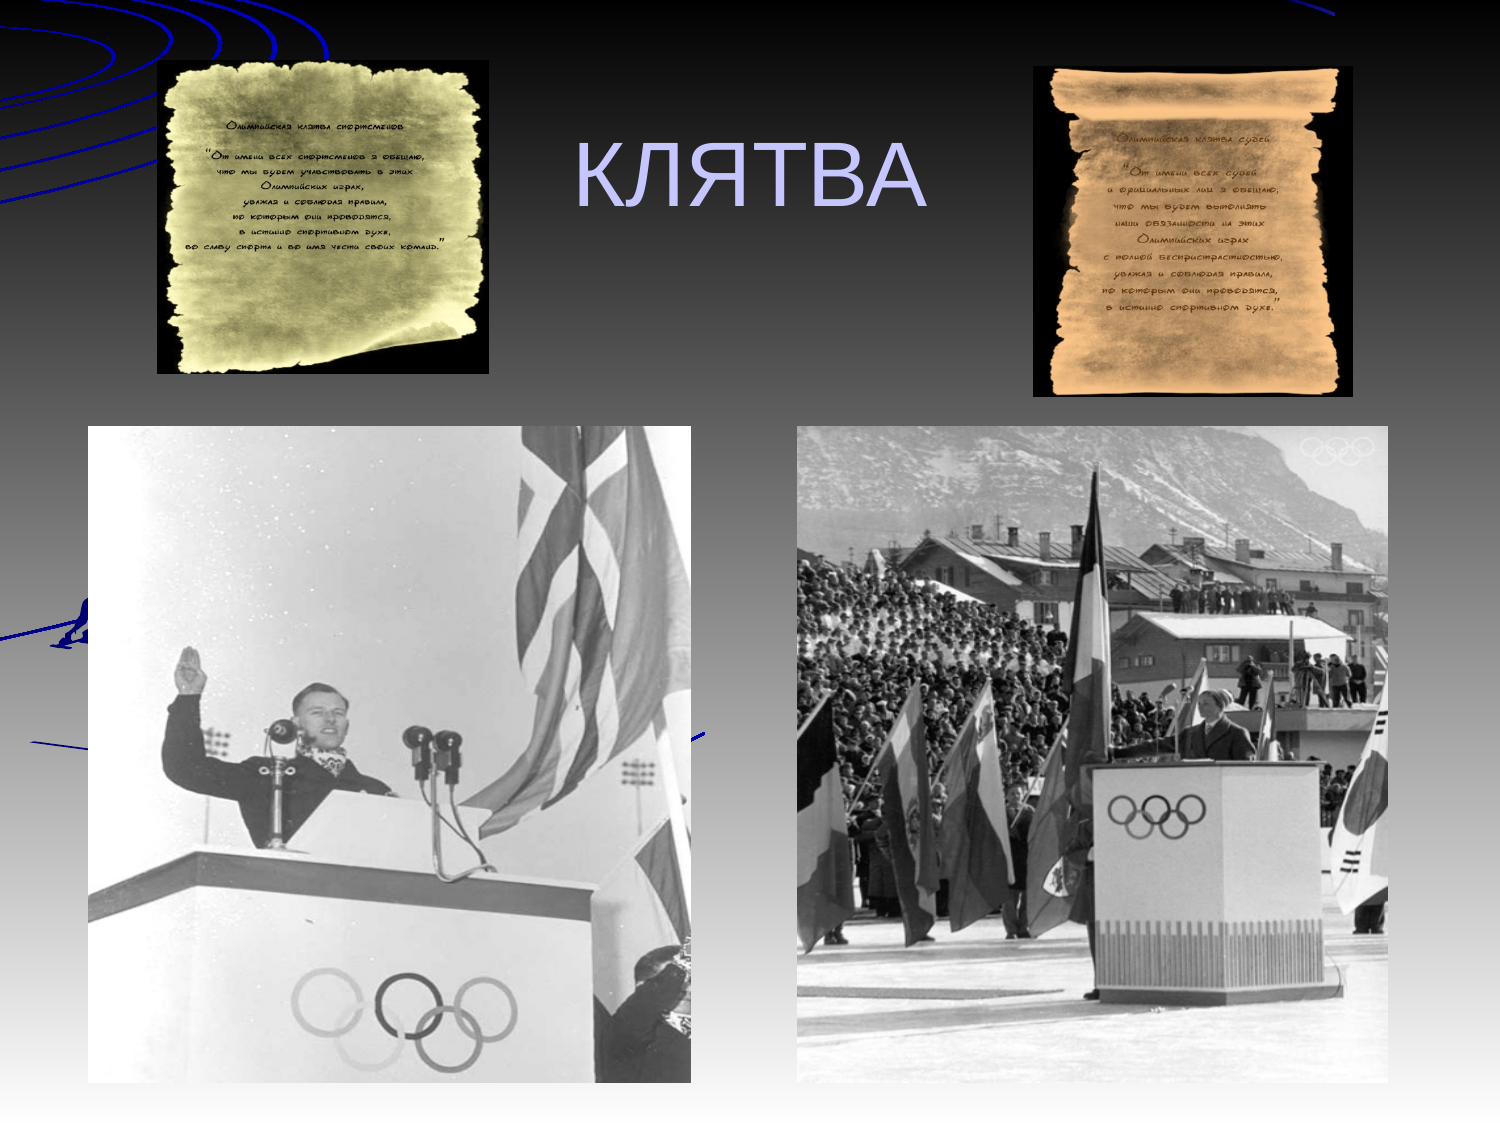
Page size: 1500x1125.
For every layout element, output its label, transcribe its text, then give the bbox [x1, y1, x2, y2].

title КЛЯТВА [75, 26, 1425, 233]
picture [797, 426, 1388, 1083]
picture [1033, 66, 1353, 398]
picture [157, 60, 489, 374]
picture [88, 426, 691, 1083]
